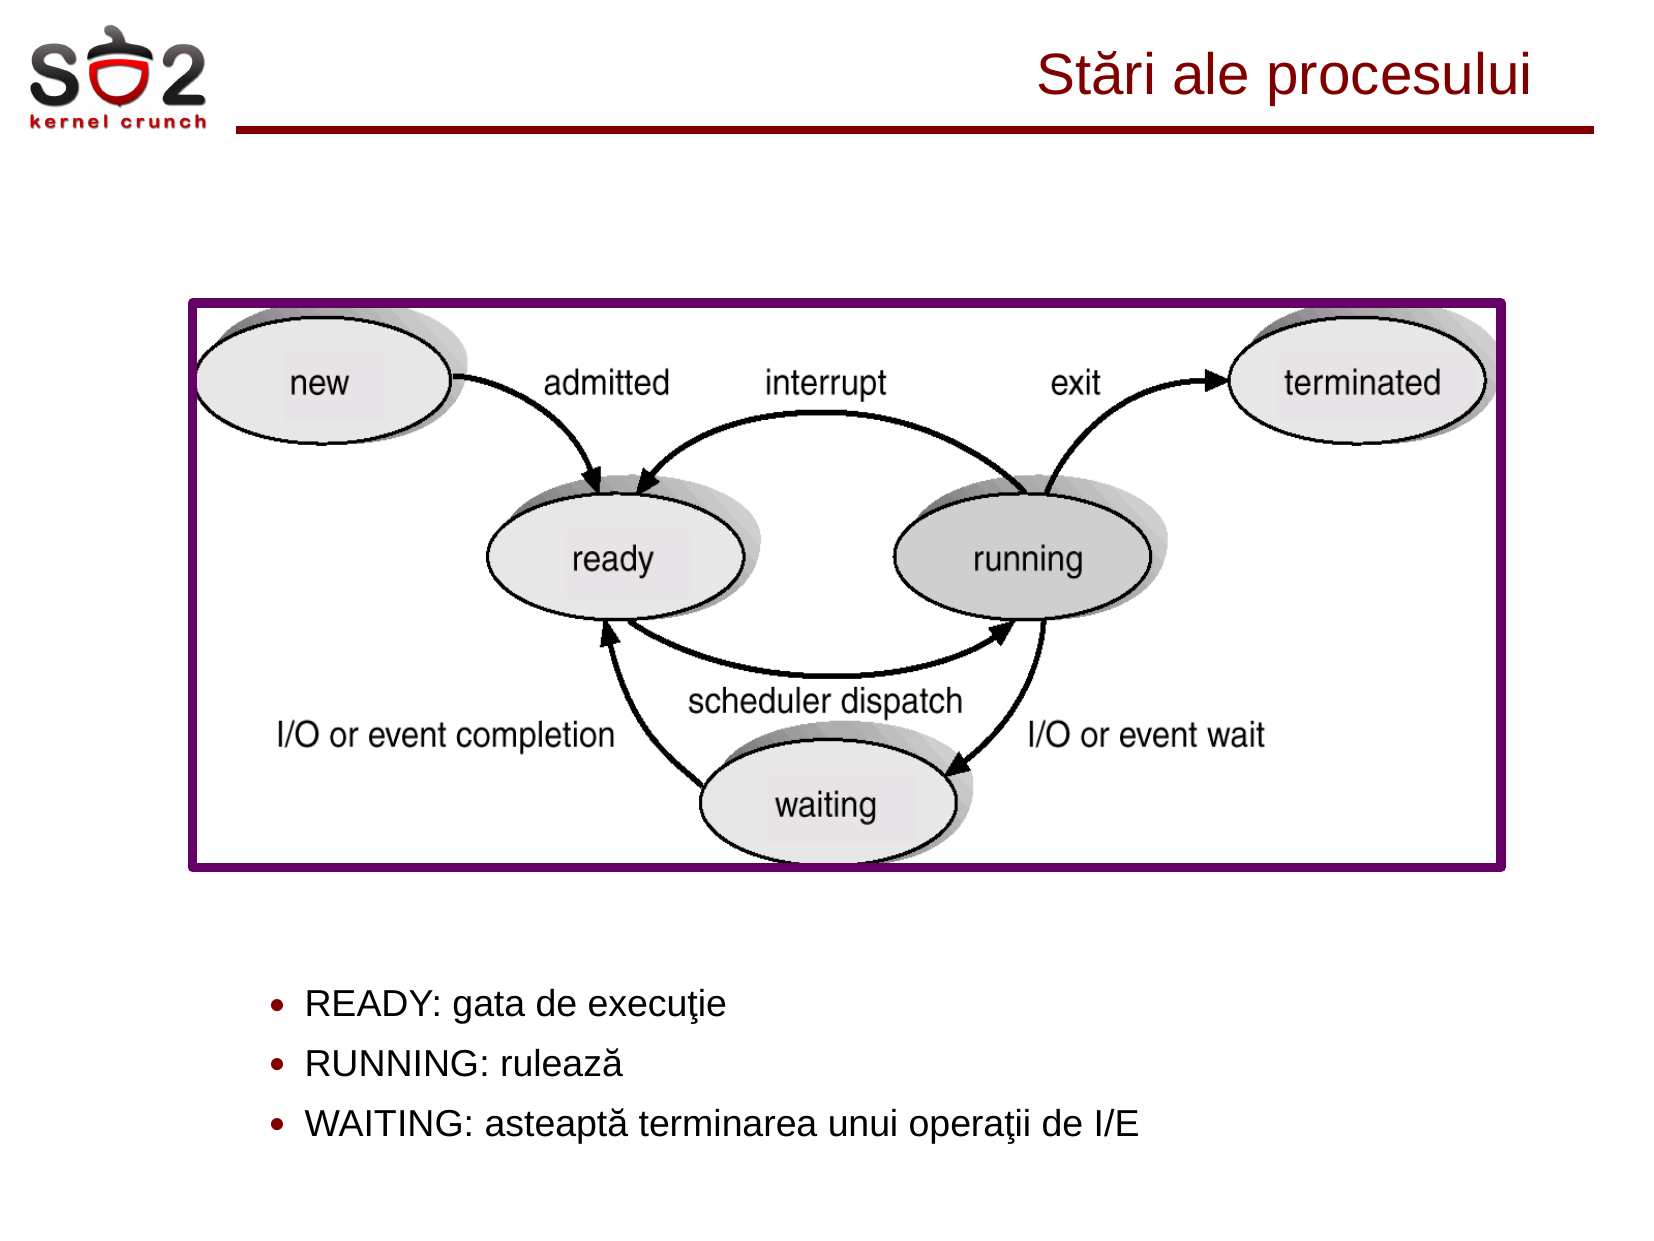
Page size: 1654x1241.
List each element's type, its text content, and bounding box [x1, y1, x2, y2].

title Stări ale procesului [121, 0, 1534, 148]
list READY: gata de execuţie RUNNING: rulează WAITING: asteaptă terminarea unui operaţii de I/E [121, 932, 1534, 1195]
picture [197, 308, 1496, 863]
picture [29, 23, 121, 130]
